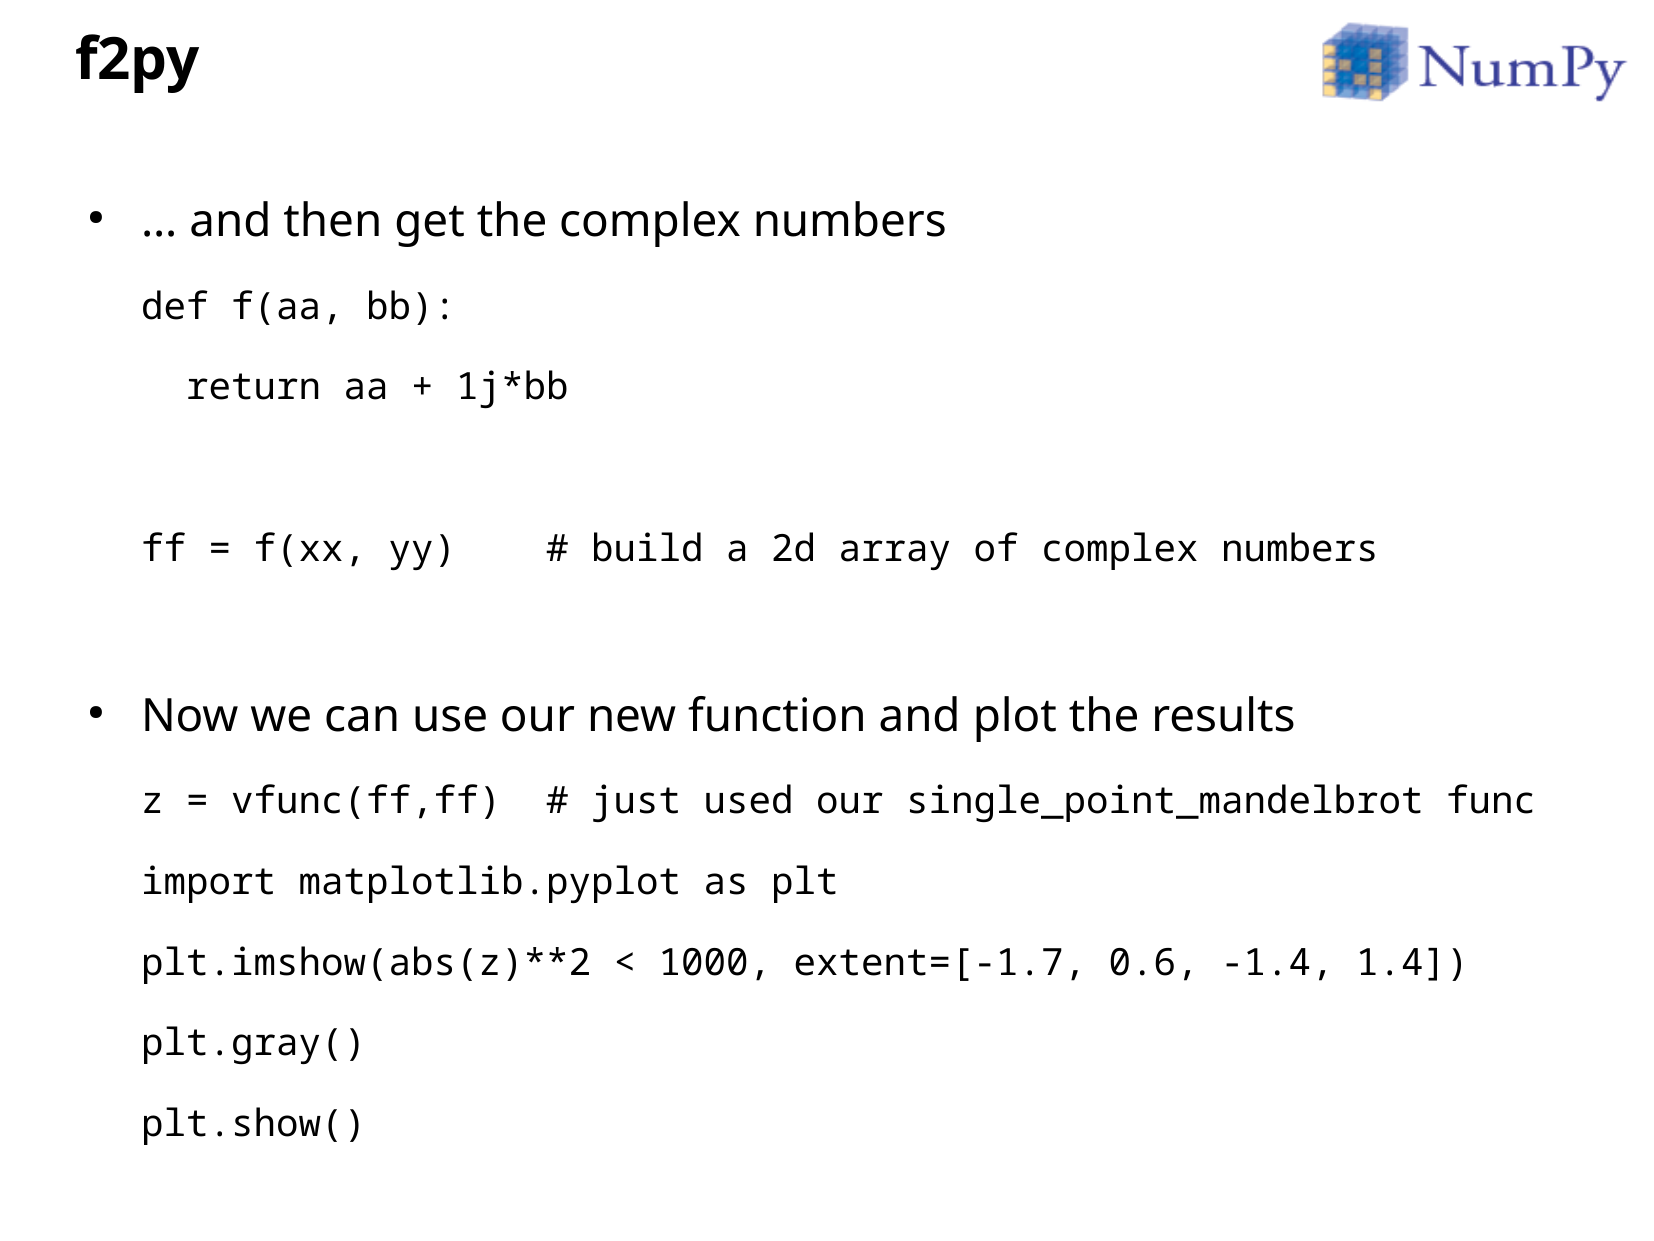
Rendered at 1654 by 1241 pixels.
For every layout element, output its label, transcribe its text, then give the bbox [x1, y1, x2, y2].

list … and then get the complex numbers def f(aa, bb): return aa + 1j*bb ff = f(xx, yy) # build a 2d array of complex numbers Now we can use our new function and plot the results z = vfunc(ff,ff) # just used our single_point_mandelbrot func import matplotlib.pyplot as plt plt.imshow(abs(z)**2 < 1000, extent=[-1.7, 0.6, -1.4, 1.4]) plt.gray() plt.show() [70, 187, 1613, 1206]
title [153, 144, 1654, 263]
title f2py [75, 0, 1576, 113]
picture [1302, 13, 1635, 113]
